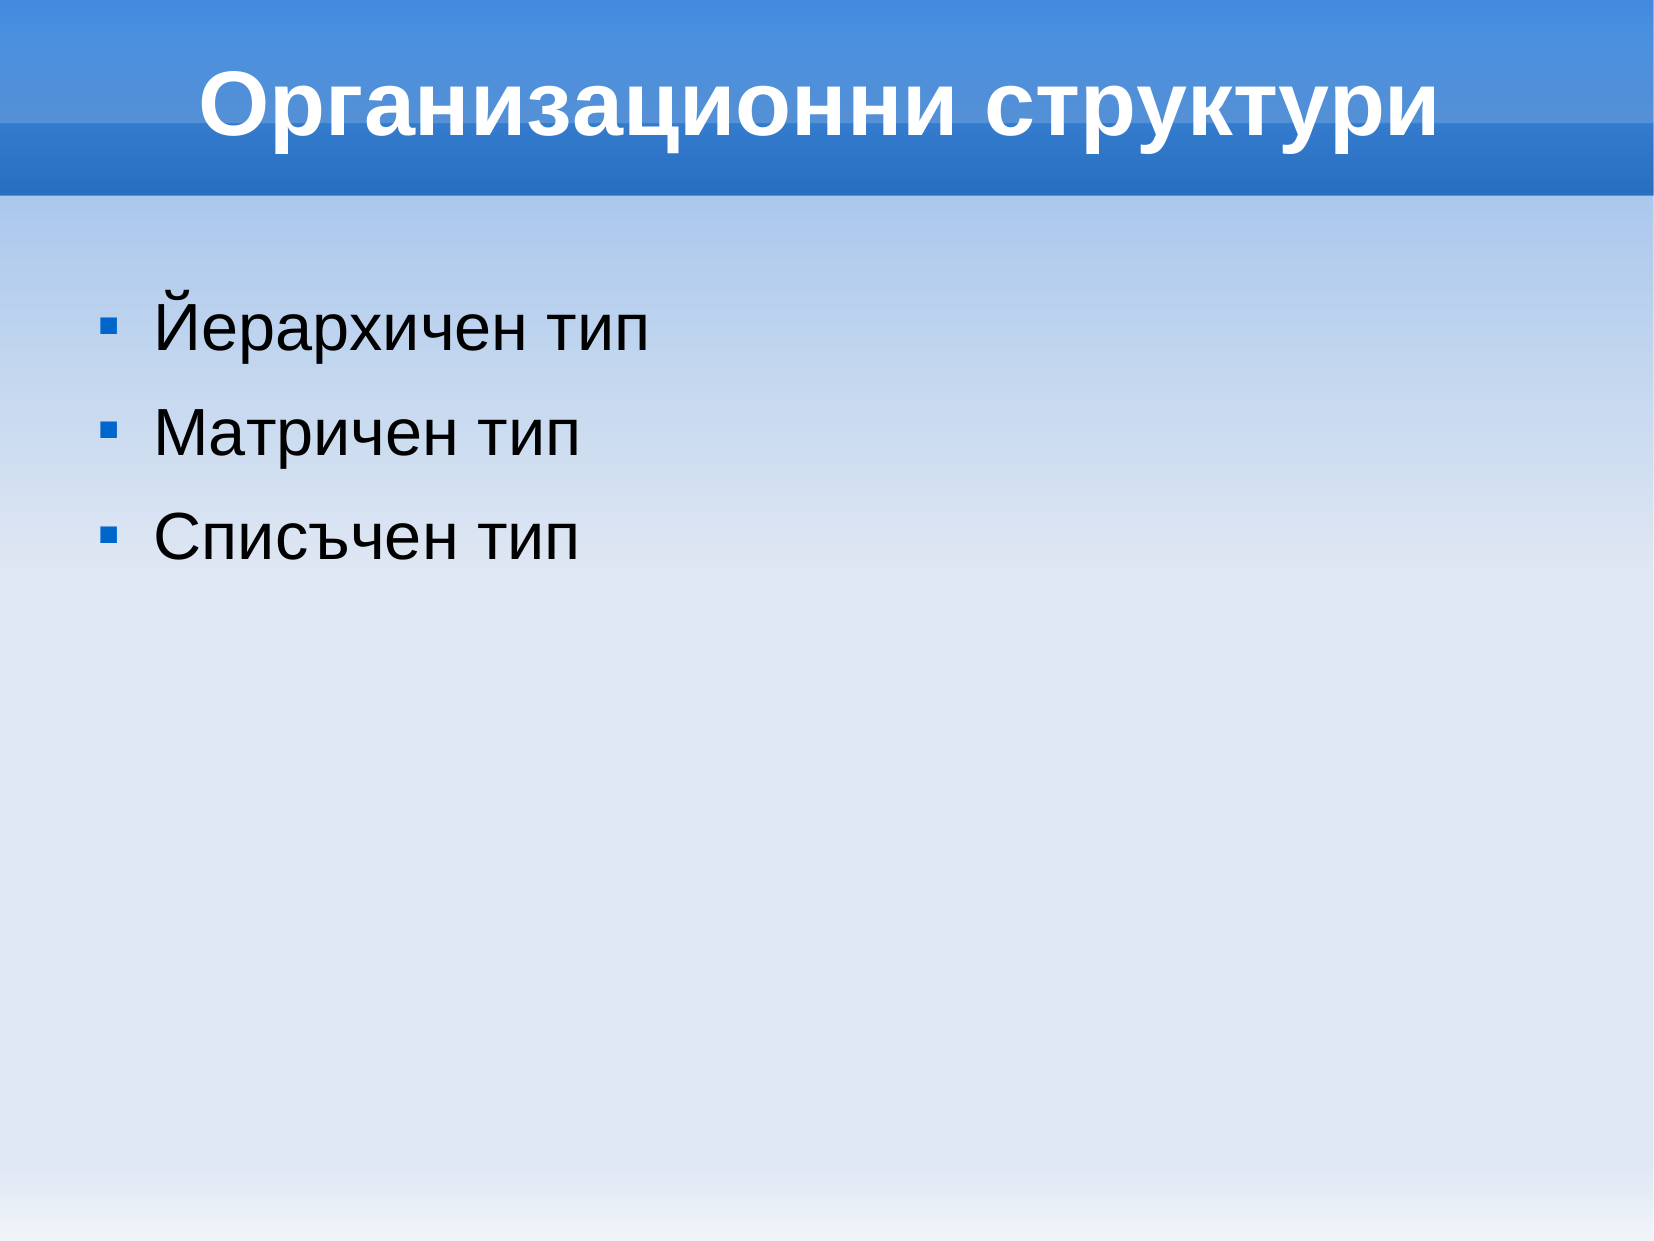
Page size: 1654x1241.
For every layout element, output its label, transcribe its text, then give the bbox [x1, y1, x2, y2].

picture [0, 0, 1654, 1241]
list Йерархичен тип Матричен тип Списъчен тип [82, 290, 1571, 1109]
title Организационни структури [76, 0, 1565, 208]
